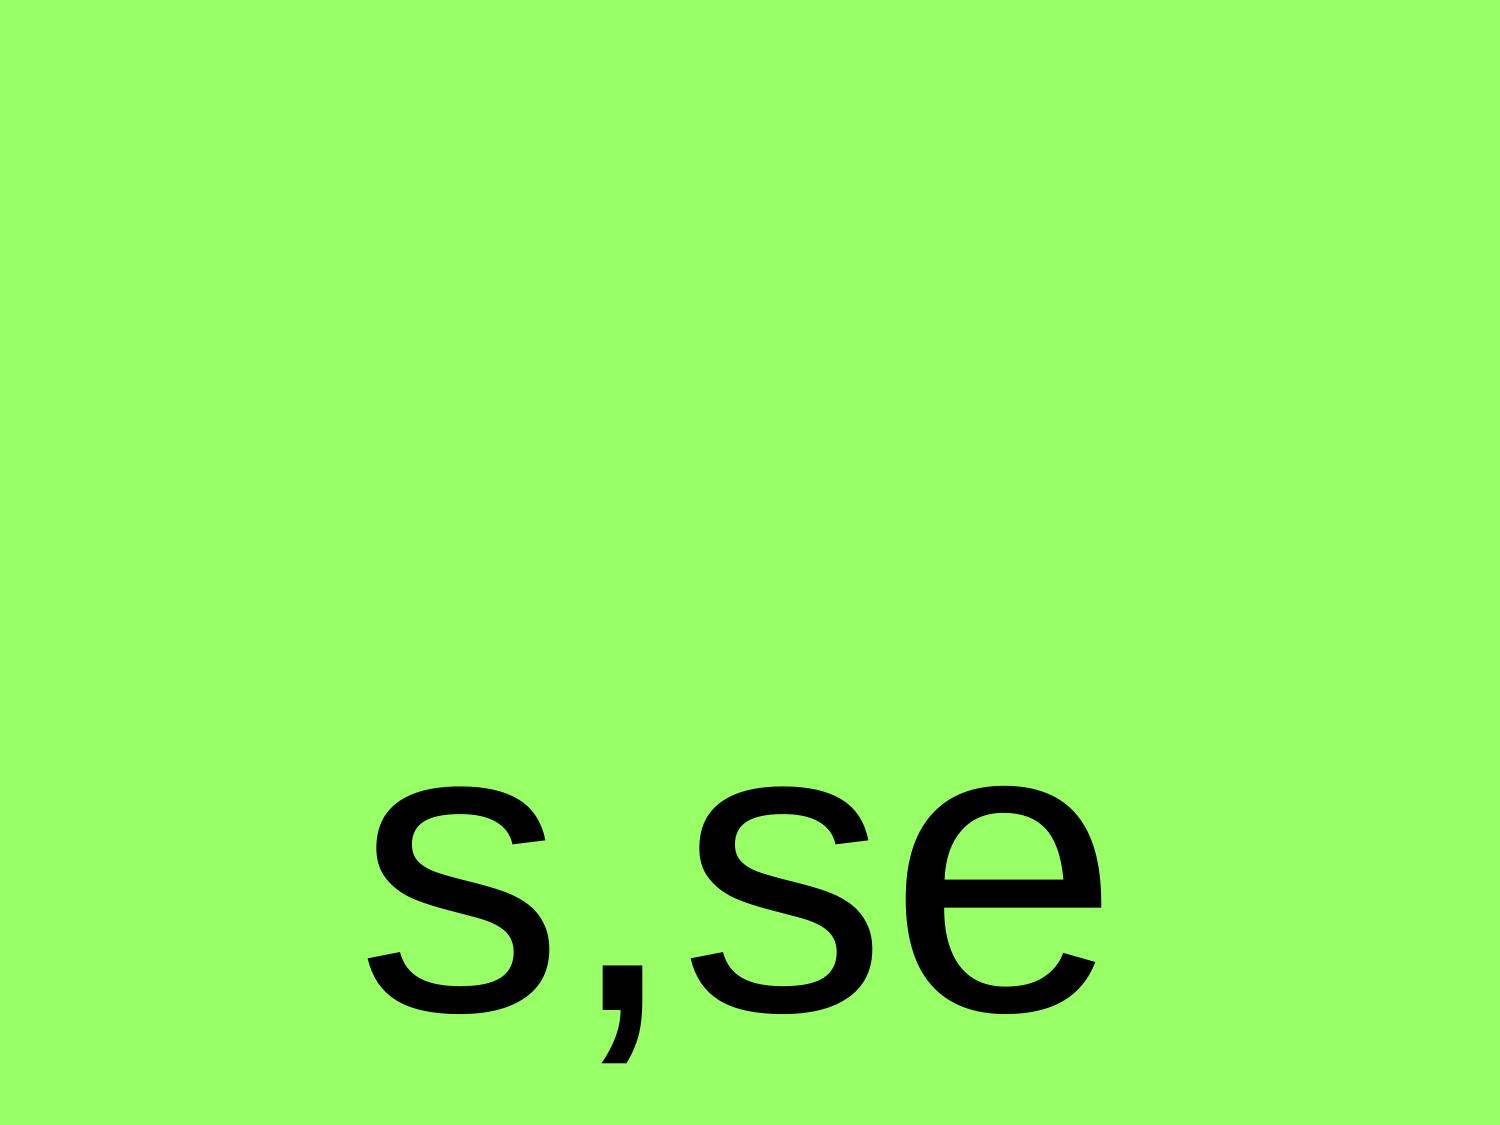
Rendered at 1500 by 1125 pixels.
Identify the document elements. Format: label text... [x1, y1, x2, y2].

subtitle s,se [76, 586, 1400, 1102]
